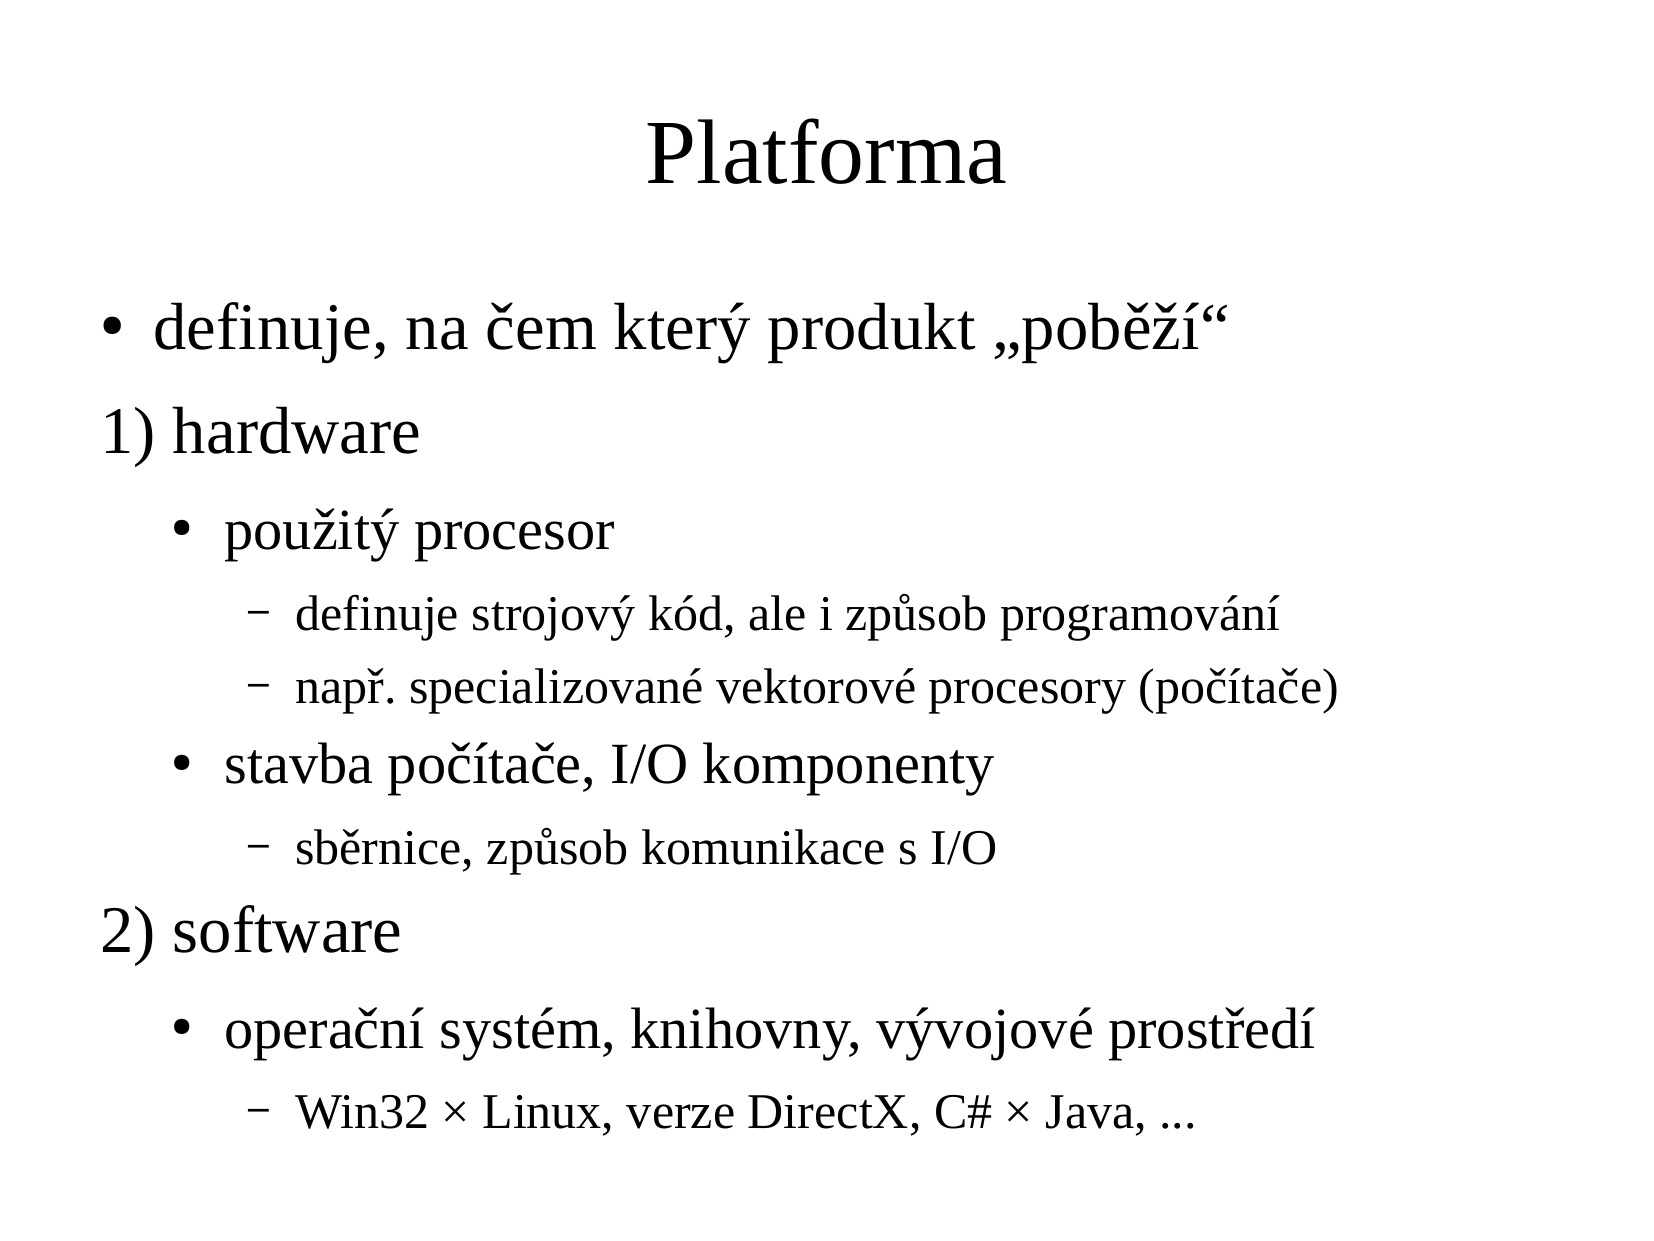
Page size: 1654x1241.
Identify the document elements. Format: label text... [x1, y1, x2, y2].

list definuje, na čem který produkt „poběží“ hardware použitý procesor definuje strojový kód, ale i způsob programování např. specializované vektorové procesory (počítače) stavba počítače, I/O komponenty sběrnice, způsob komunikace s I/O software operační systém, knihovny, vývojové prostředí Win32 × Linux, verze DirectX, C# × Java, ... [82, 290, 1571, 1147]
title Platforma [82, 56, 1571, 250]
